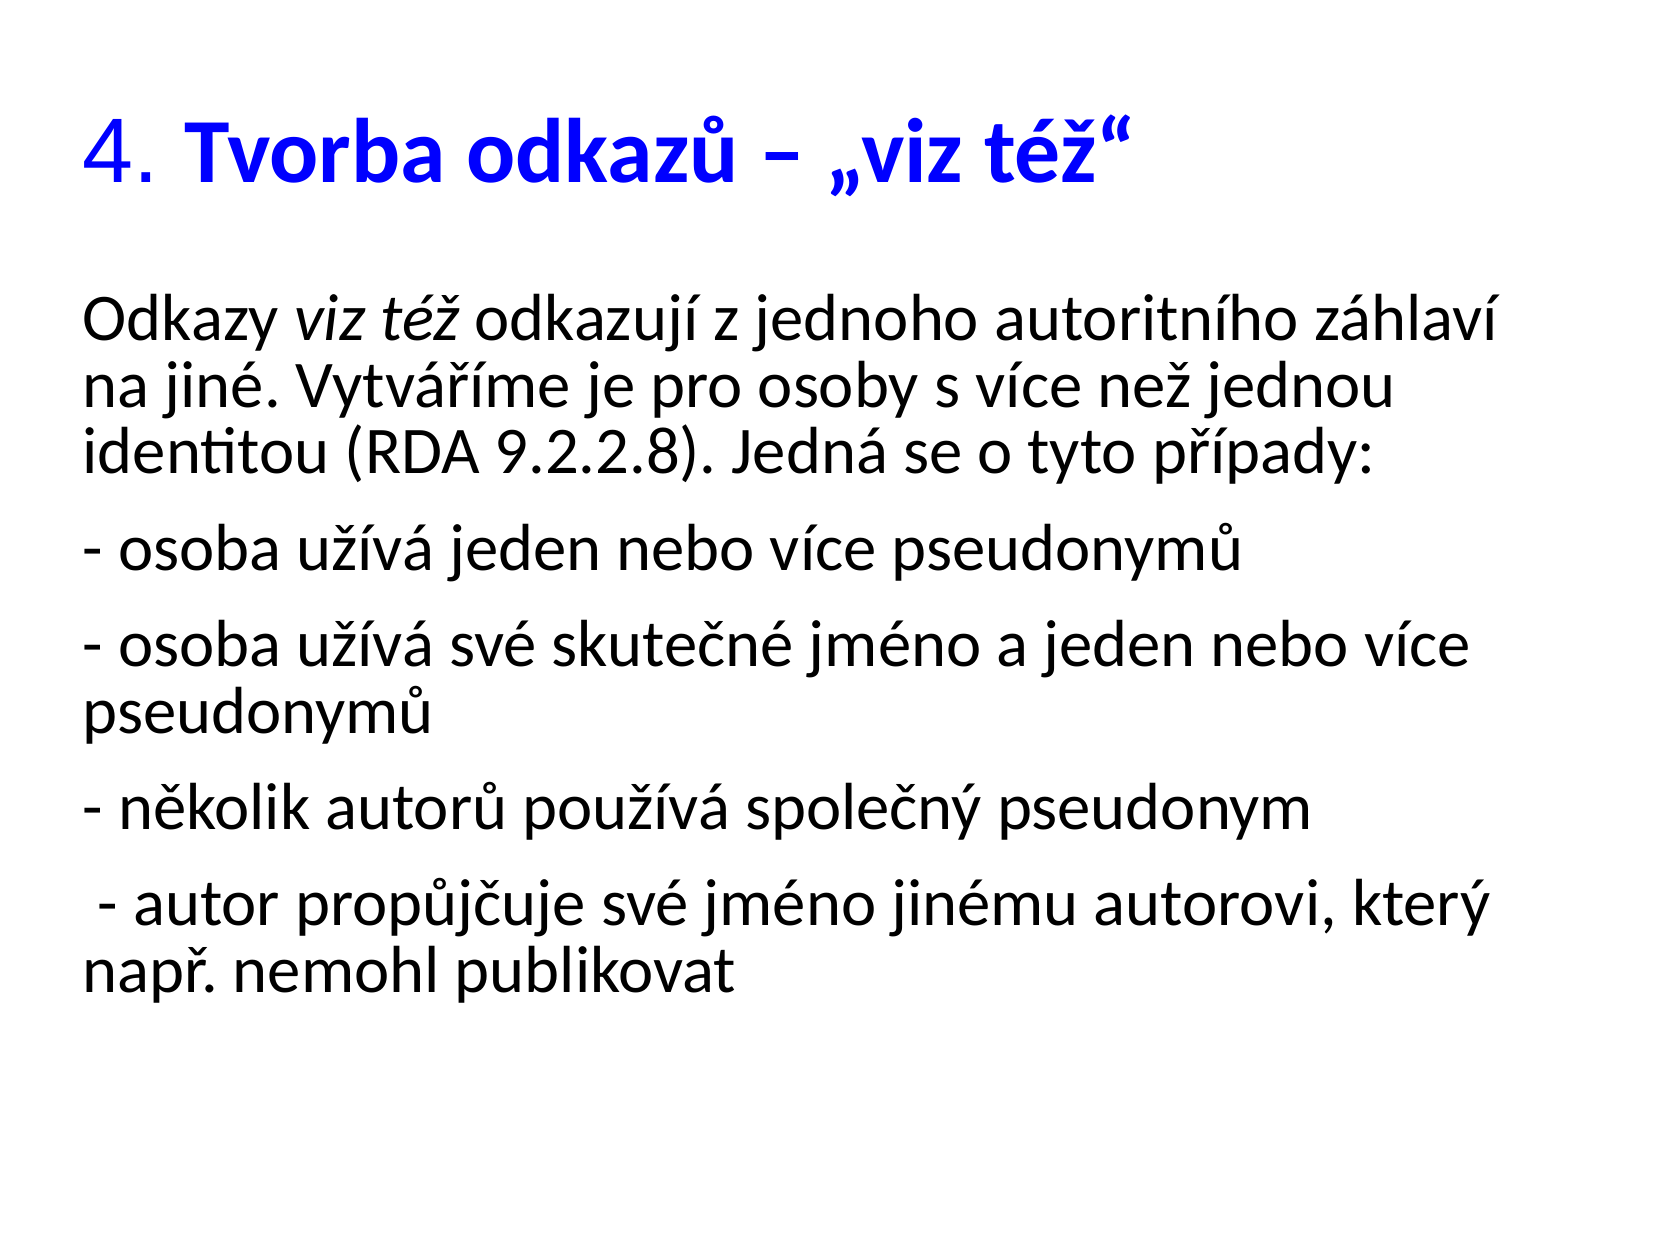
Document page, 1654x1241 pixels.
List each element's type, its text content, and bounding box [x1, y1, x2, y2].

title 4. Tvorba odkazů – „viz též“ [82, 49, 1571, 257]
list Odkazy viz též odkazují z jednoho autoritního záhlaví na jiné. Vytváříme je pro osoby s více než jednou identitou (RDA 9.2.2.8). Jedná se o tyto případy: - osoba užívá jeden nebo více pseudonymů - osoba užívá své skutečné jméno a jeden nebo více pseudonymů - několik autorů používá společný pseudonym - autor propůjčuje své jméno jinému autorovi, který např. nemohl publikovat [82, 290, 1571, 1010]
